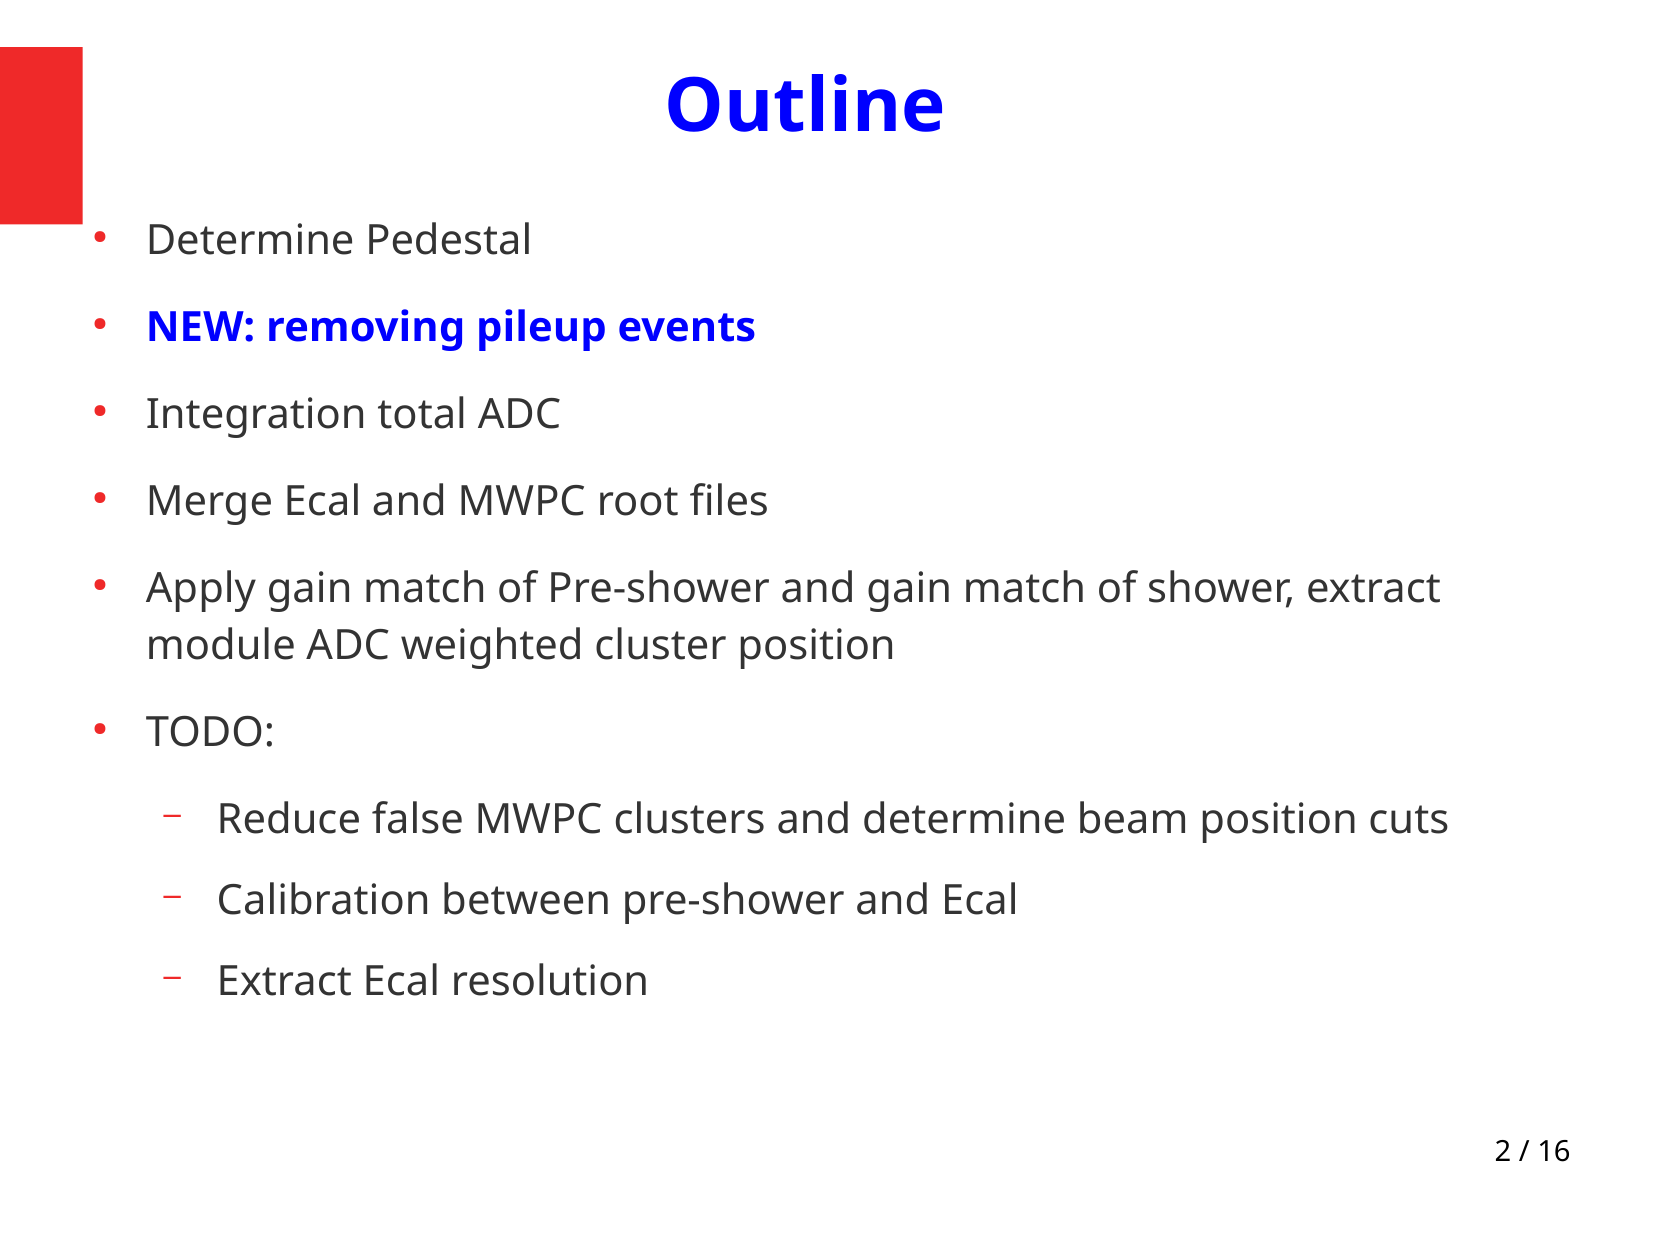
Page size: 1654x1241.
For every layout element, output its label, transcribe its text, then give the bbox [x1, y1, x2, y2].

title Outline [88, 51, 1542, 154]
list Determine Pedestal NEW: removing pileup events Integration total ADC Merge Ecal and MWPC root files Apply gain match of Pre-shower and gain match of shower, extract module ADC weighted cluster position TODO: Reduce false MWPC clusters and determine beam position cuts Calibration between pre-shower and Ecal Extract Ecal resolution [75, 210, 1576, 1111]
